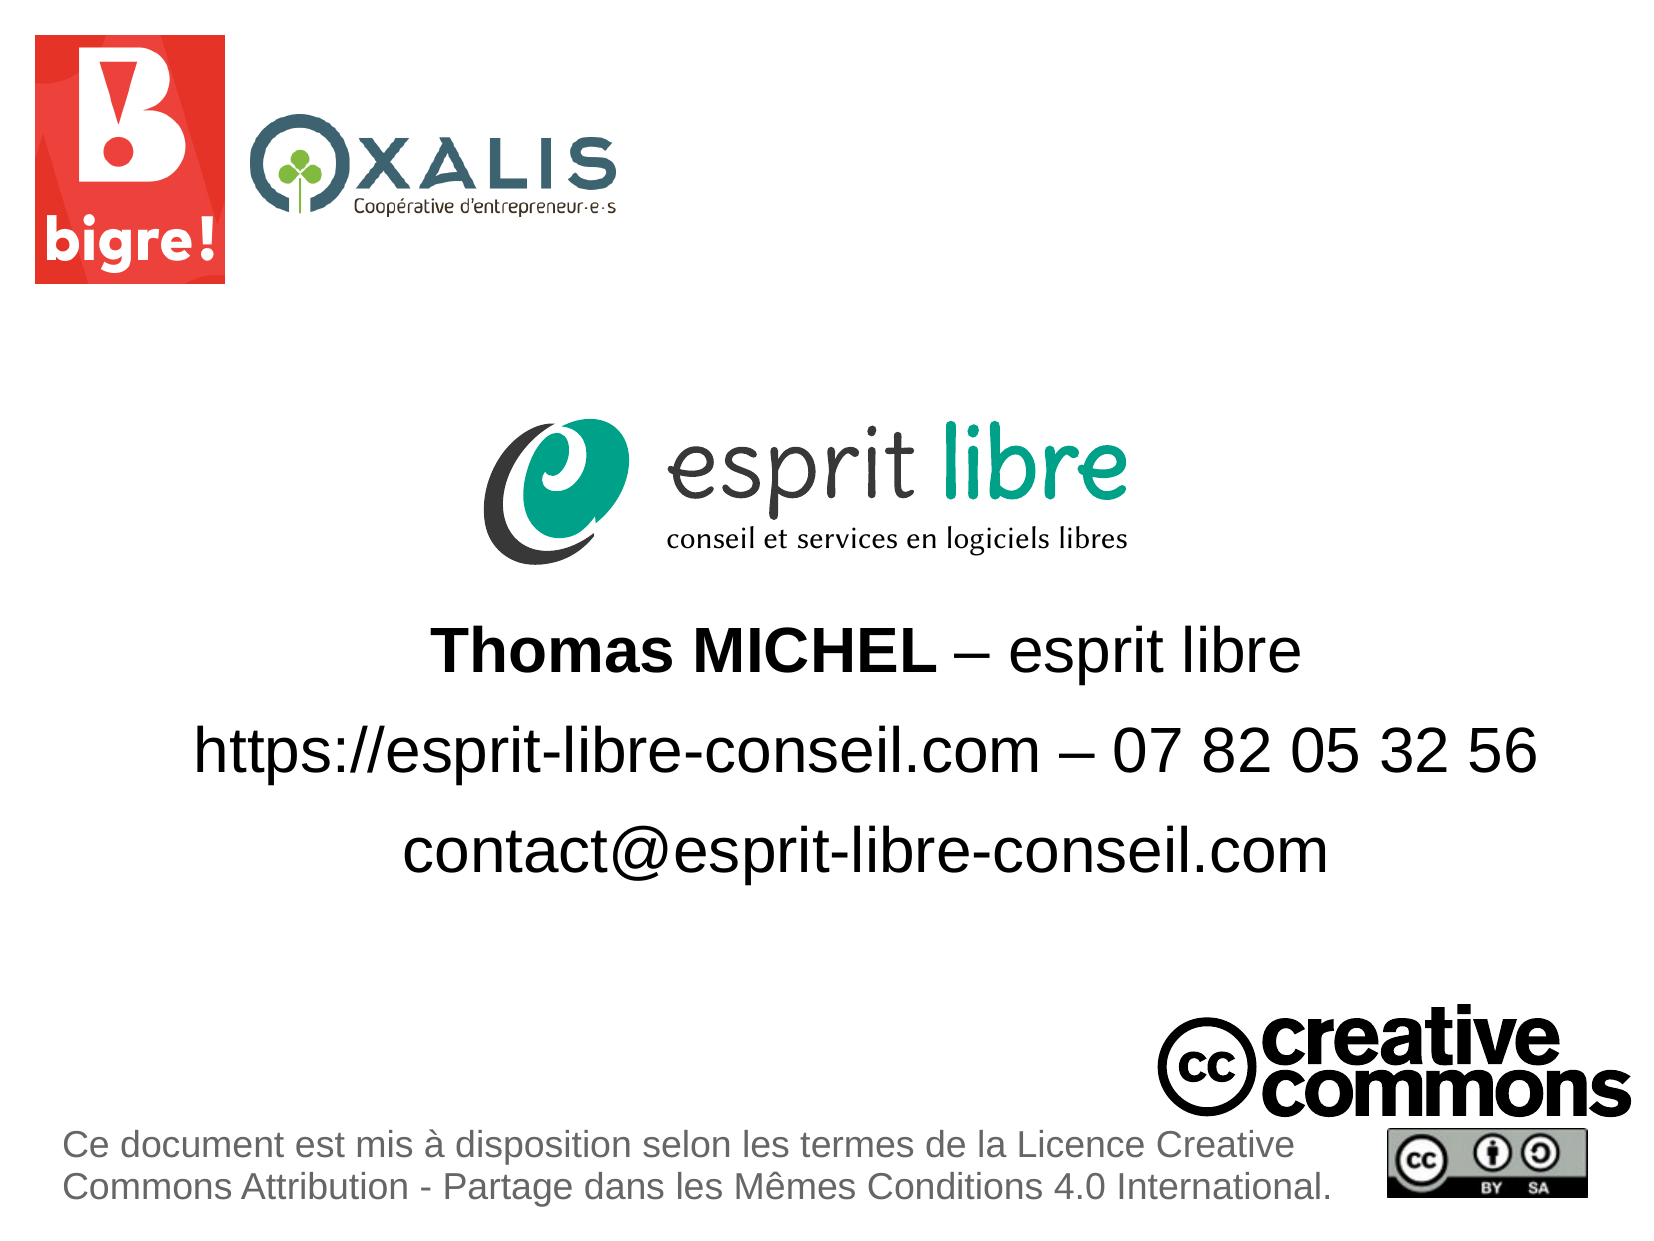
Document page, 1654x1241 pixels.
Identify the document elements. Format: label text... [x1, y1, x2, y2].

picture [1157, 1004, 1632, 1118]
picture [1406, 1128, 1588, 1198]
list Thomas MICHEL – esprit libre https://esprit-libre-conseil.com – 07 82 05 32 56 contact@esprit-libre-conseil.com [118, 614, 1548, 910]
picture [35, 35, 225, 284]
picture [460, 416, 1146, 568]
picture [236, 82, 652, 249]
text_box Ce document est mis à disposition selon les termes de la Licence Creative Commons Attribution - Partage dans les Mêmes Conditions 4.0 International. [47, 1116, 1406, 1216]
